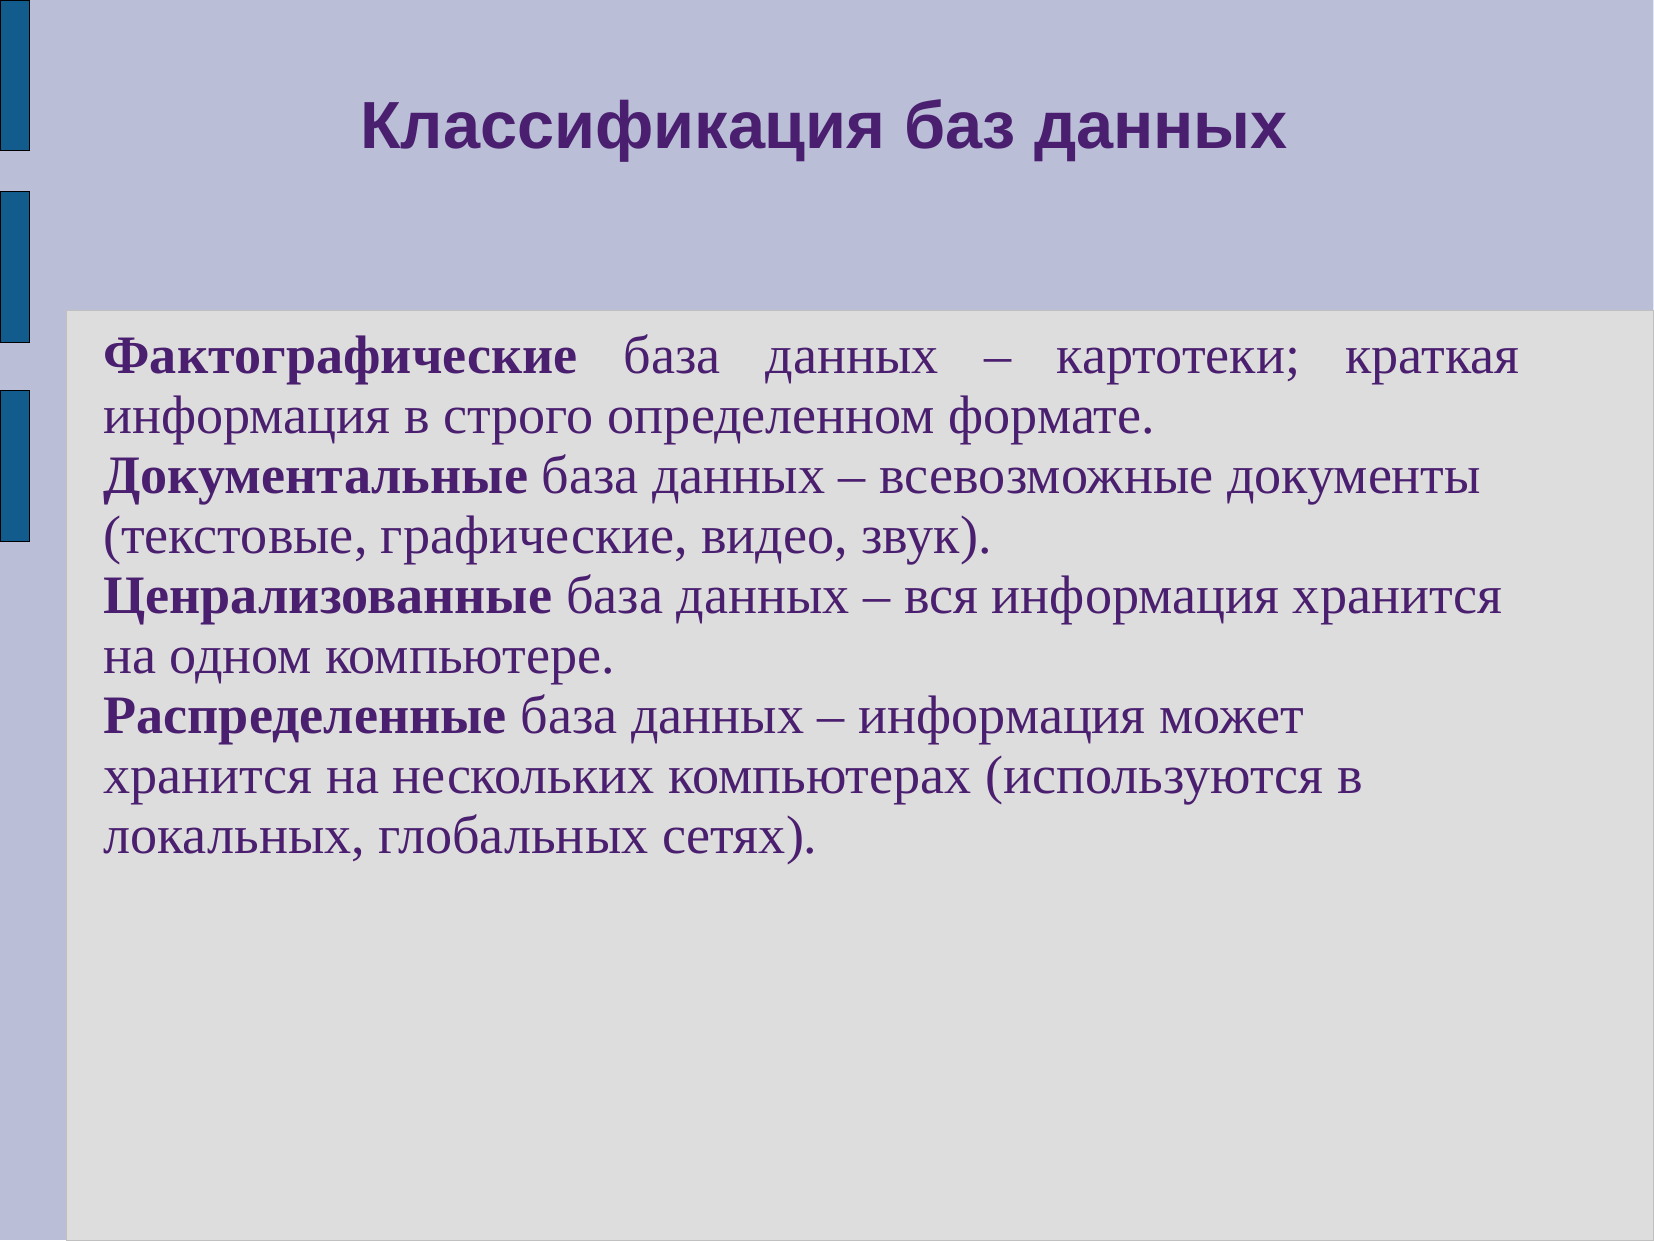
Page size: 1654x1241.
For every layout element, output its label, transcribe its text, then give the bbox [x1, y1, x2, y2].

text_box Фактографические база данных – картотеки; краткая информация в строго определенном формате. Документальные база данных – всевозможные документы (текстовые, графические, видео, звук). Ценрализованные база данных – вся информация хранится на одном компьютере. Распределенные база данных – информация может хранится на нескольких компьютерах (используются в локальных, глобальных сетях). [88, 317, 1536, 1034]
title Классификация баз данных [118, 29, 1531, 222]
